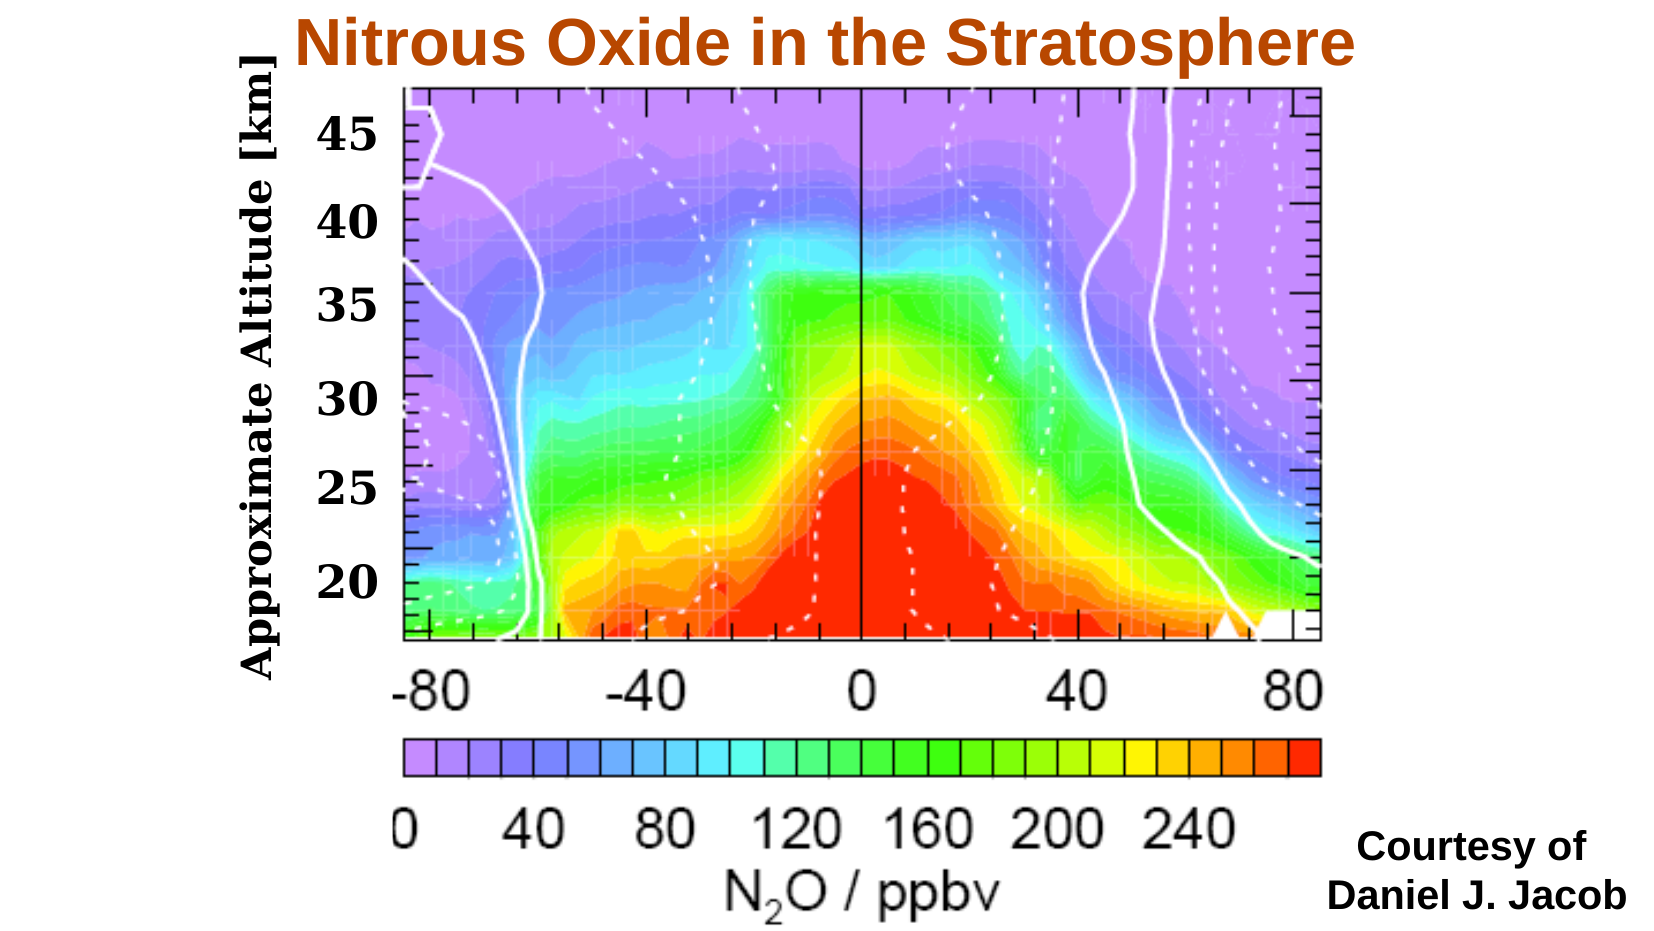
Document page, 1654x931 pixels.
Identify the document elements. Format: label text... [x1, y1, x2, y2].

picture [392, 81, 1346, 930]
text_box 25 [299, 455, 395, 523]
text_box 35 [299, 272, 395, 339]
text_box Approximate Altitude [km] [233, 22, 281, 710]
text_box Nitrous Oxide in the Stratosphere [39, 5, 1613, 81]
text_box Courtesy of Daniel J. Jacob [1311, 810, 1643, 926]
text_box 40 [299, 189, 395, 257]
text_box 45 [299, 101, 395, 168]
text_box 30 [299, 366, 395, 434]
text_box 20 [299, 550, 395, 617]
